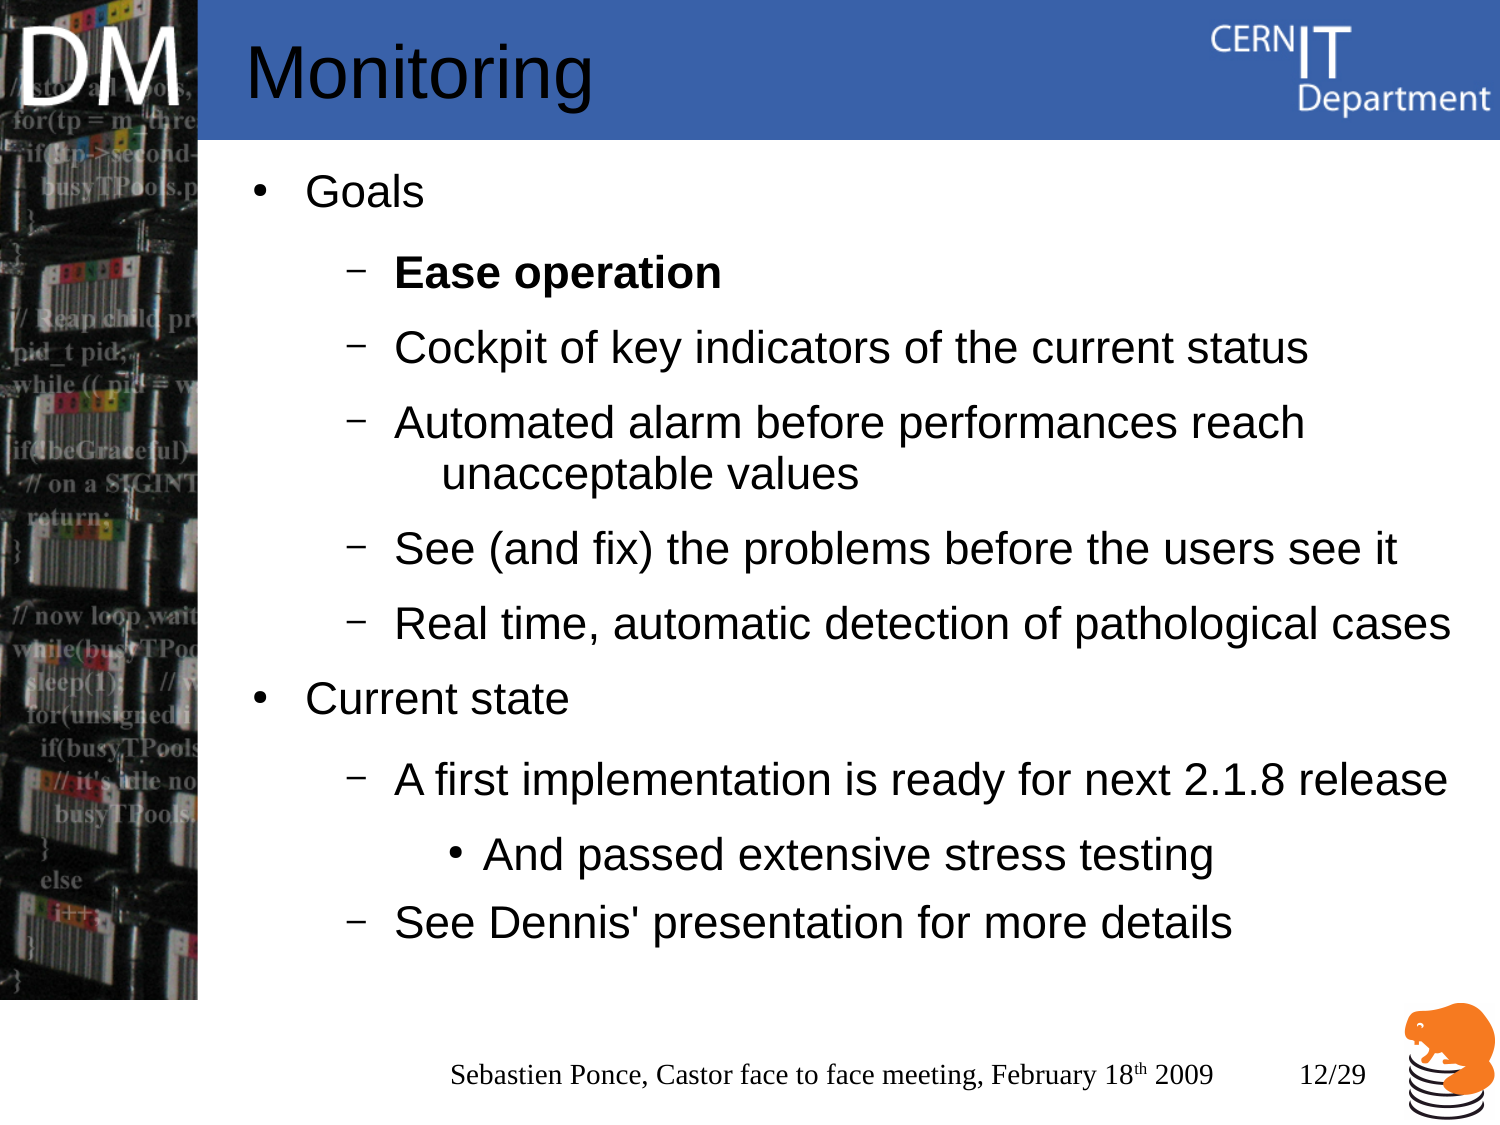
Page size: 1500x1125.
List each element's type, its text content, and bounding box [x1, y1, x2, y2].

title Monitoring [230, 0, 1181, 138]
picture [1404, 1003, 1495, 1120]
picture [198, 0, 1500, 140]
list Goals Ease operation Cockpit of key indicators of the current status Automated alarm before performances reach unacceptable values See (and fix) the problems before the users see it Real time, automatic detection of pathological cases Current state A first implementation is ready for next 2.1.8 release And passed extensive stress testing See Dennis' presentation for more details [201, 151, 1481, 995]
